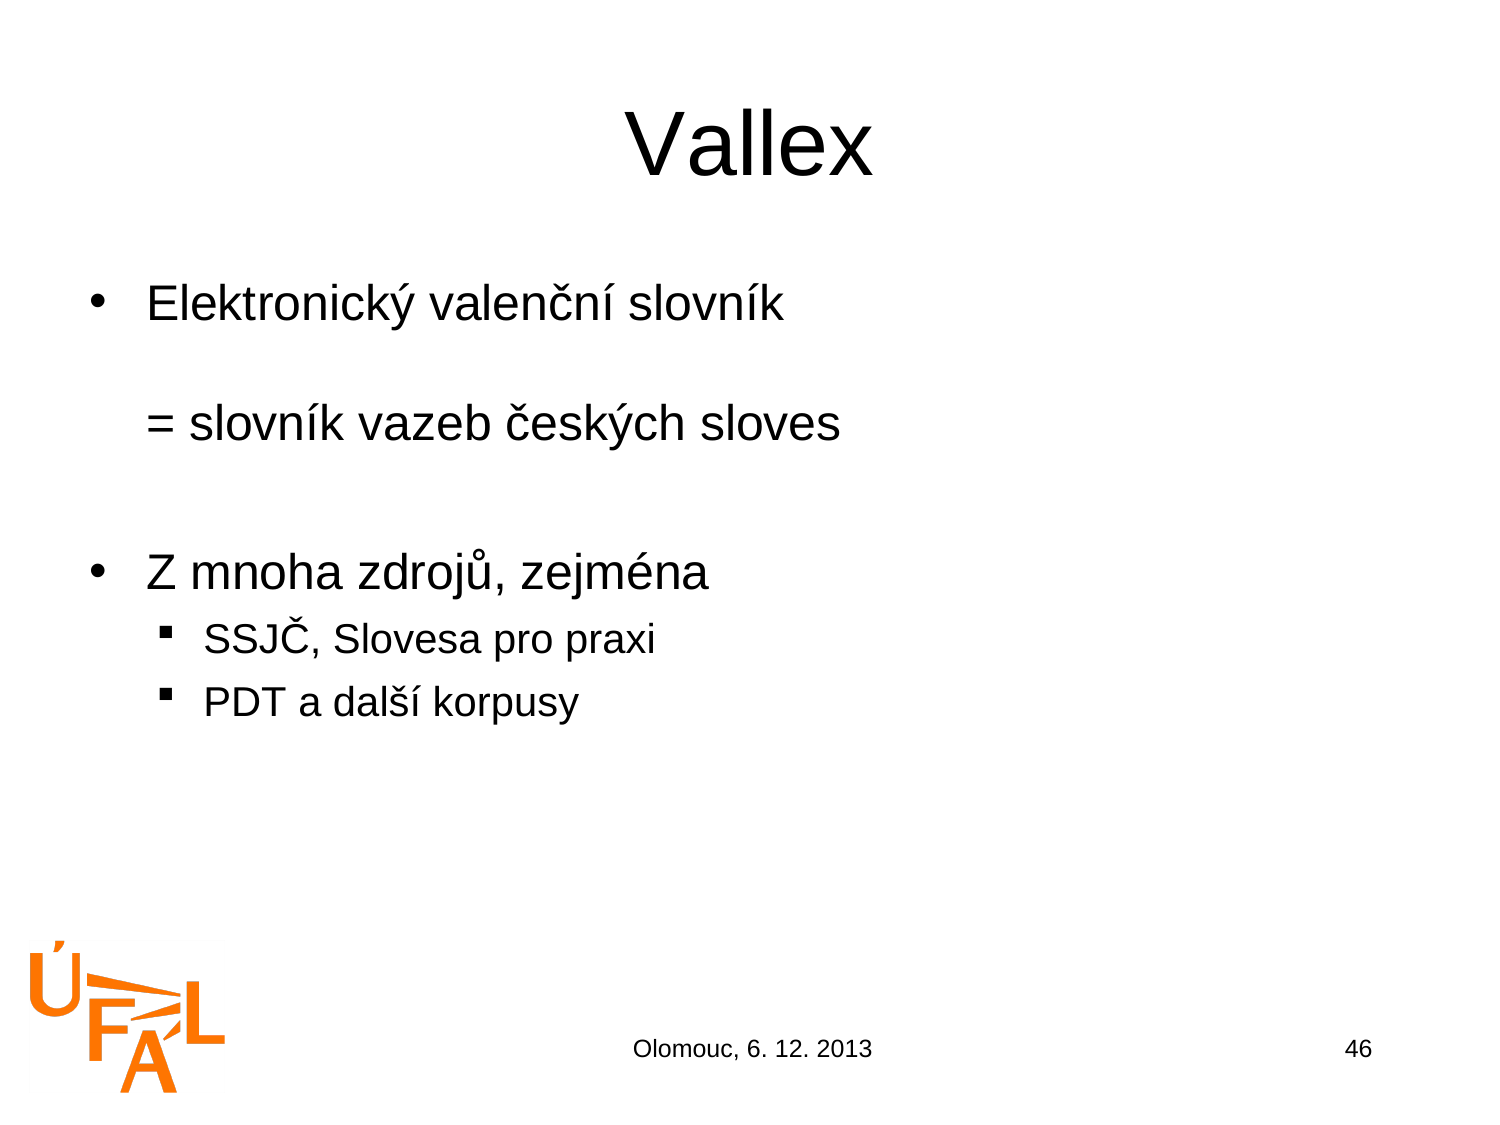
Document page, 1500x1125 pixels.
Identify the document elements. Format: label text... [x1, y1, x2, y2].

picture [29, 940, 225, 1093]
title Vallex [75, 14, 1426, 262]
list Elektronický valenční slovník = slovník vazeb českých sloves Z mnoha zdrojů, zejména SSJČ, Slovesa pro praxi PDT a další korpusy [75, 262, 1426, 932]
